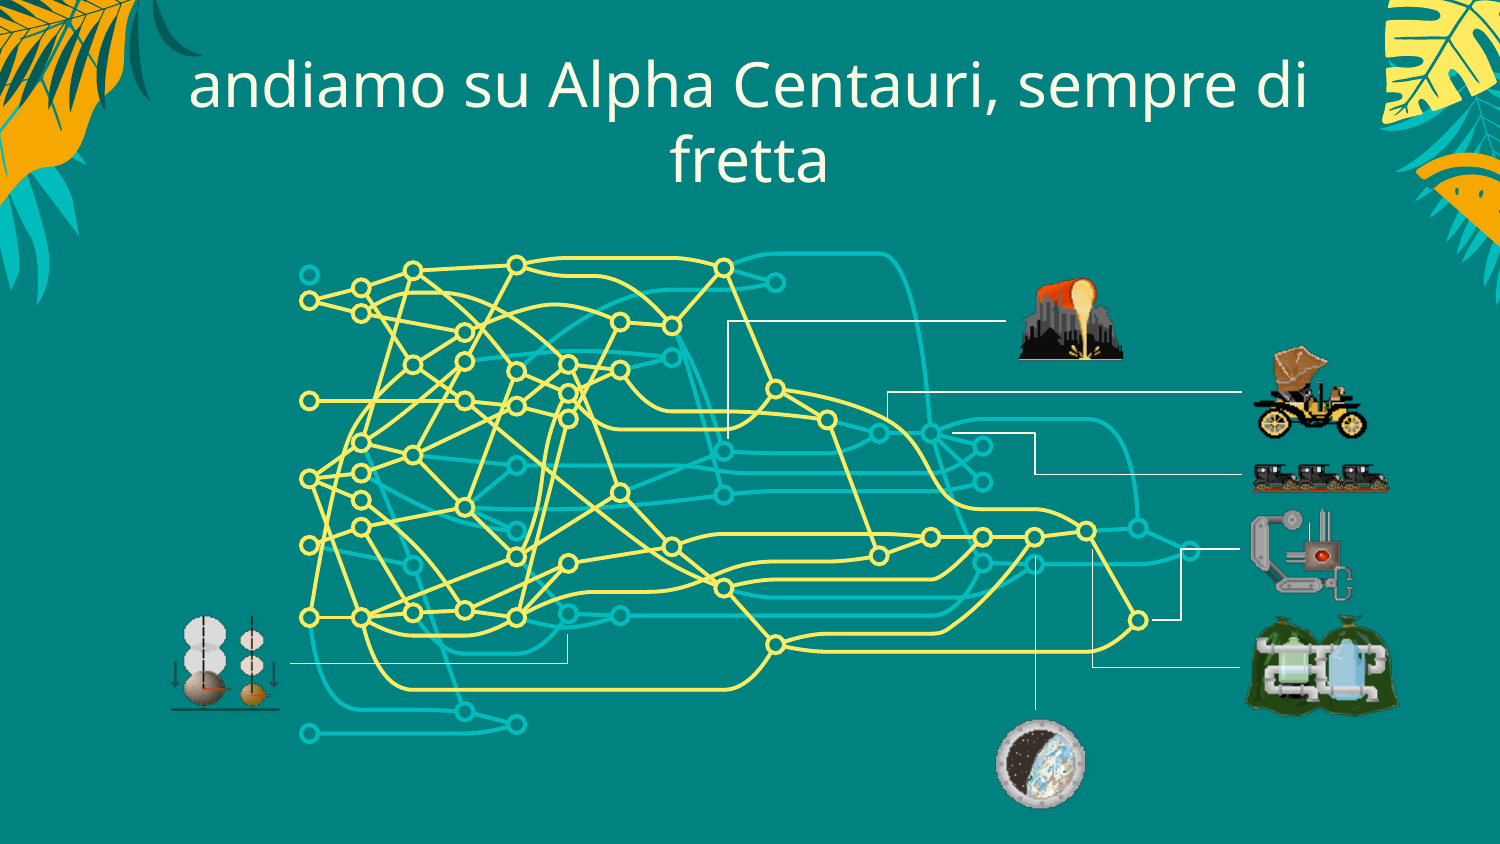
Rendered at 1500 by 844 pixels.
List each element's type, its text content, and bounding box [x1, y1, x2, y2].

picture [142, 251, 1201, 817]
picture [1235, 338, 1408, 445]
title andiamo su Alpha Centauri, sempre di fretta [118, 72, 1382, 167]
picture [1210, 447, 1390, 609]
picture [1240, 614, 1412, 721]
